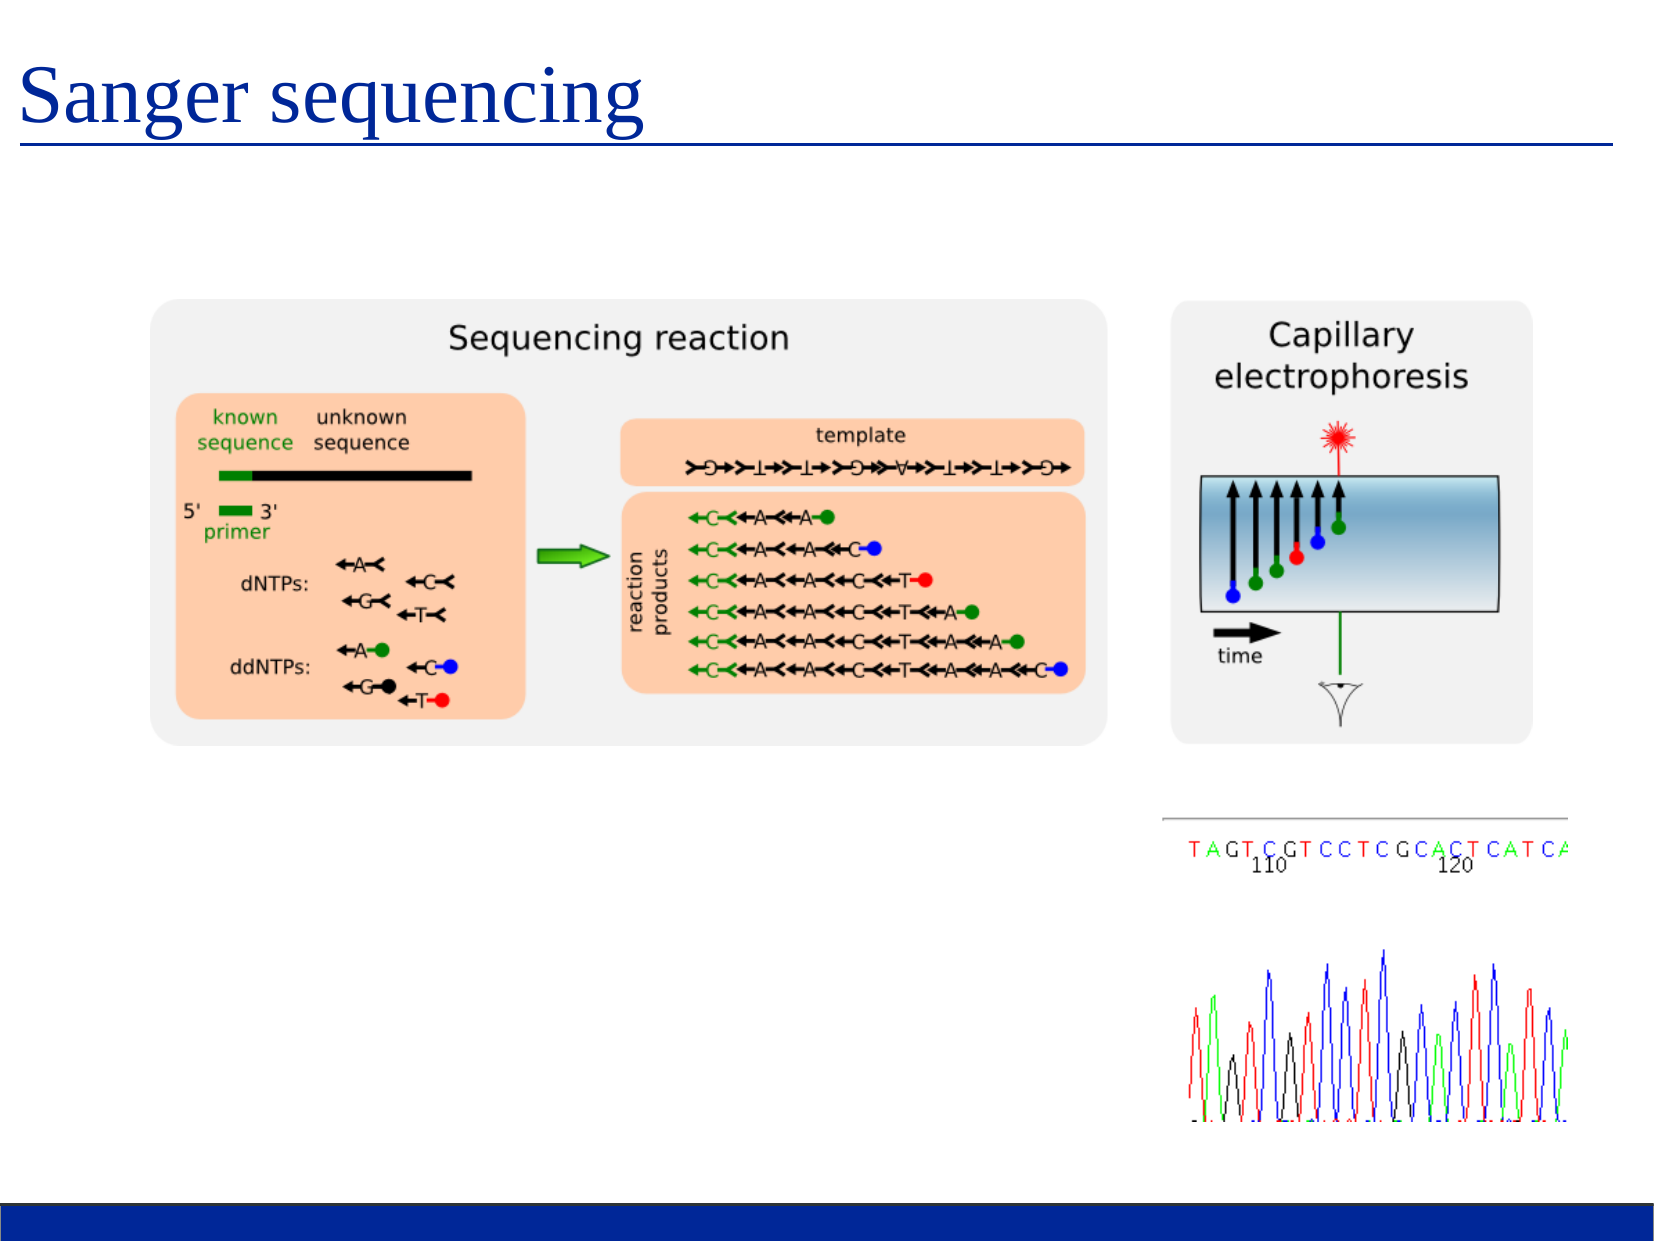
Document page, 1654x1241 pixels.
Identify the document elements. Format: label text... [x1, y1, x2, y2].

title Sanger sequencing [17, 0, 1589, 198]
picture [1161, 807, 1568, 1122]
picture [150, 299, 1533, 746]
